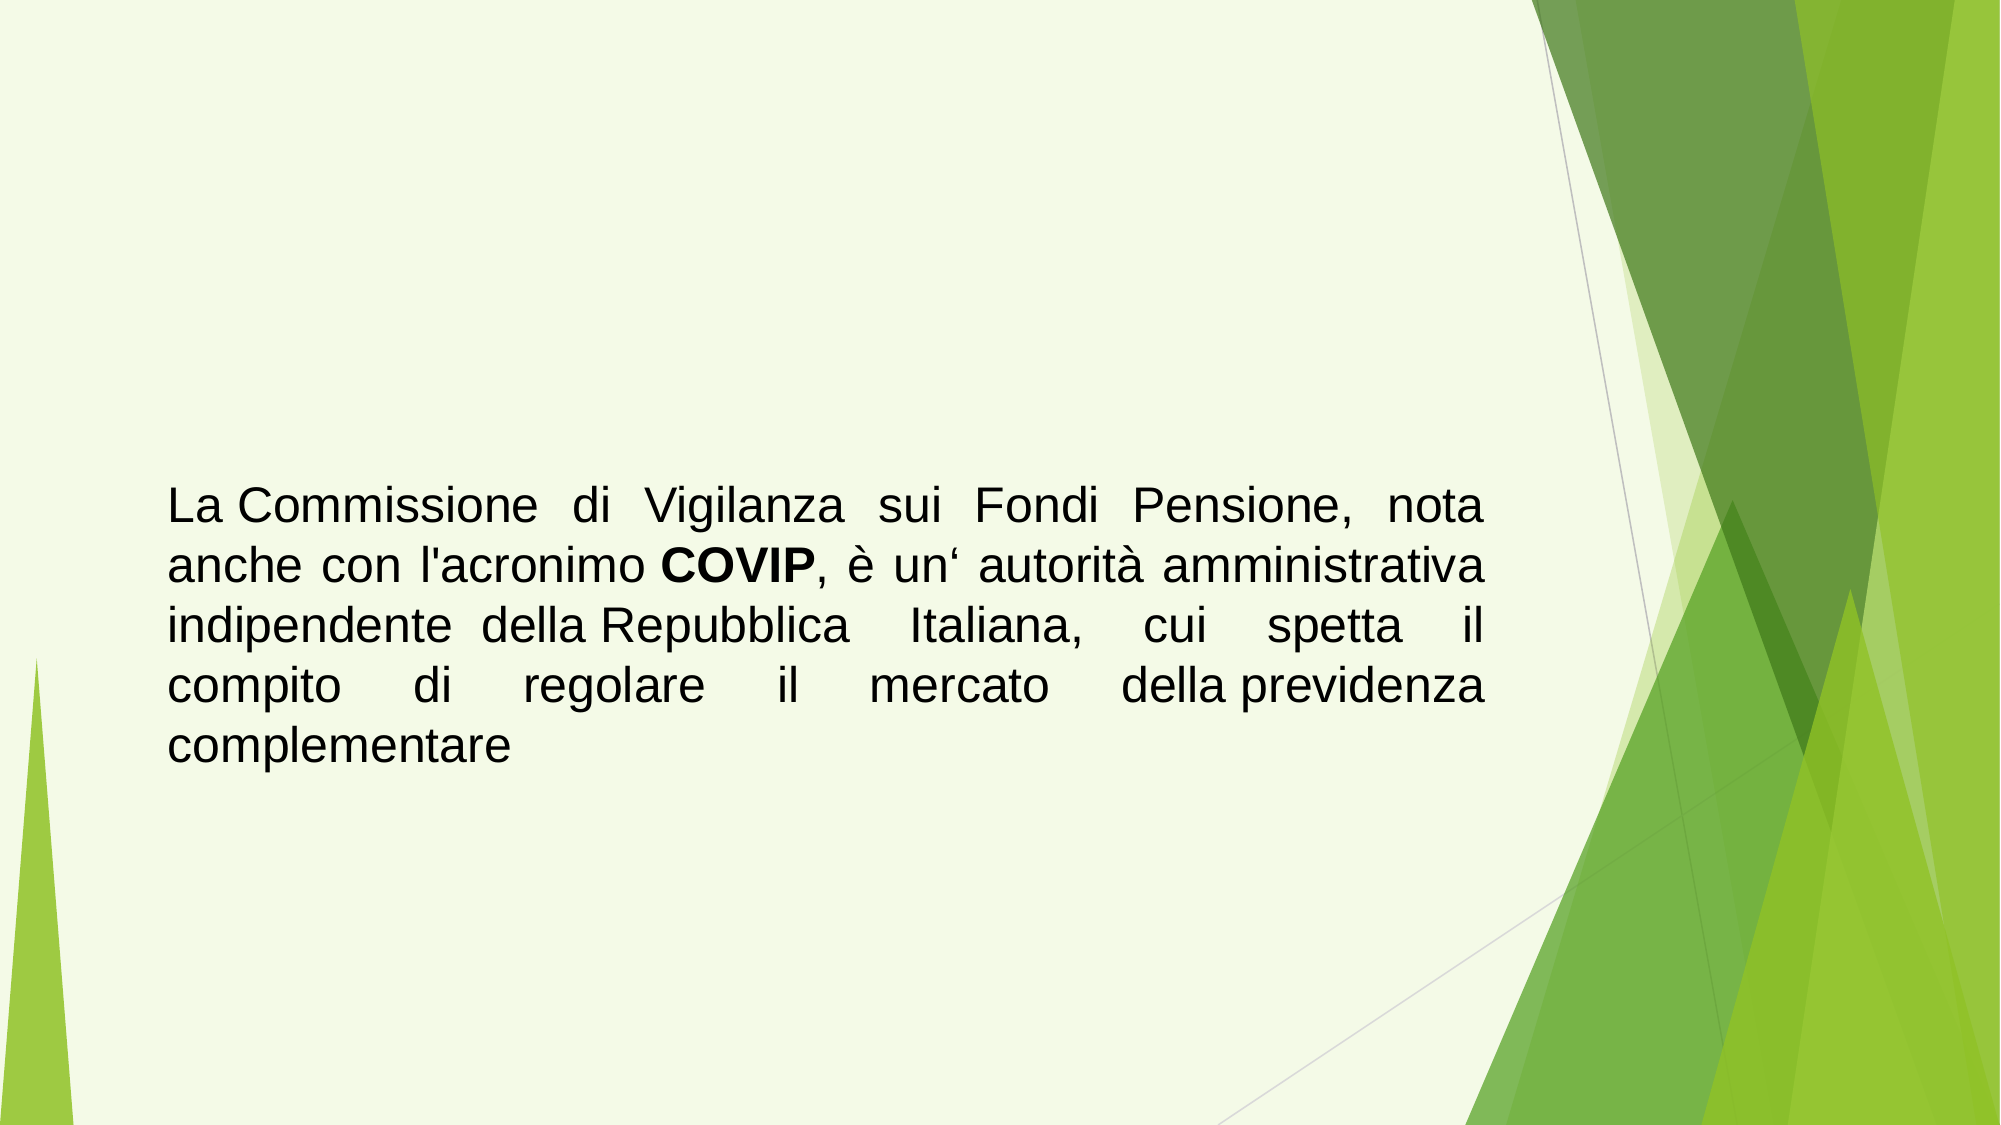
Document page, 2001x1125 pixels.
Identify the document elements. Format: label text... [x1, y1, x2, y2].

text_box La Commissione di Vigilanza sui Fondi Pensione, nota anche con l'acronimo COVIP, è un‘ autorità amministrativa indipendente della Repubblica Italiana, cui spetta il compito di regolare il mercato della previdenza complementare [153, 464, 1500, 780]
